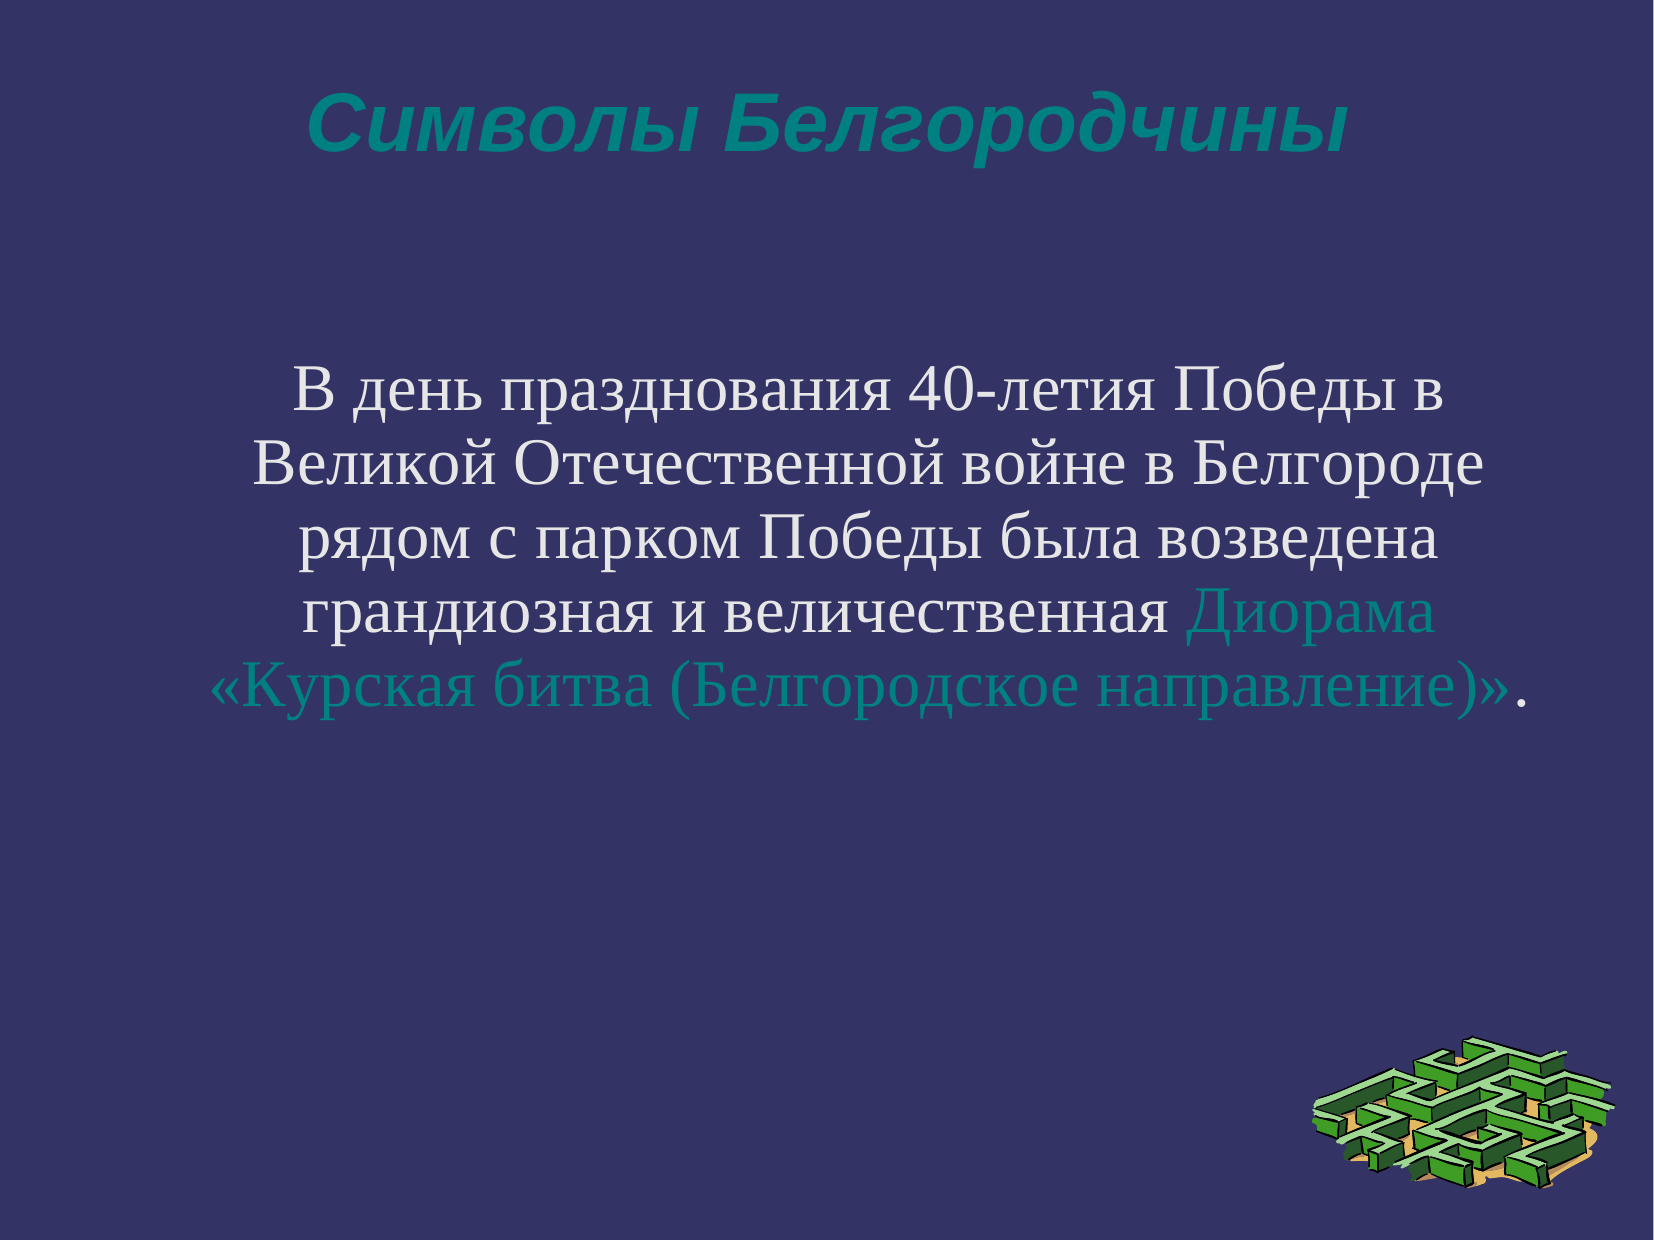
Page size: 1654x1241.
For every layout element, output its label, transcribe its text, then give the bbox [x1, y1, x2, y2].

subtitle В день празднования 40-летия Победы в Великой Отечественной войне в Белгороде рядом с парком Победы была возведена грандиозная и величественная Диорама «Курская битва (Белгородское направление)». [174, 126, 1565, 945]
title Символы Белгородчины [121, 19, 1534, 227]
